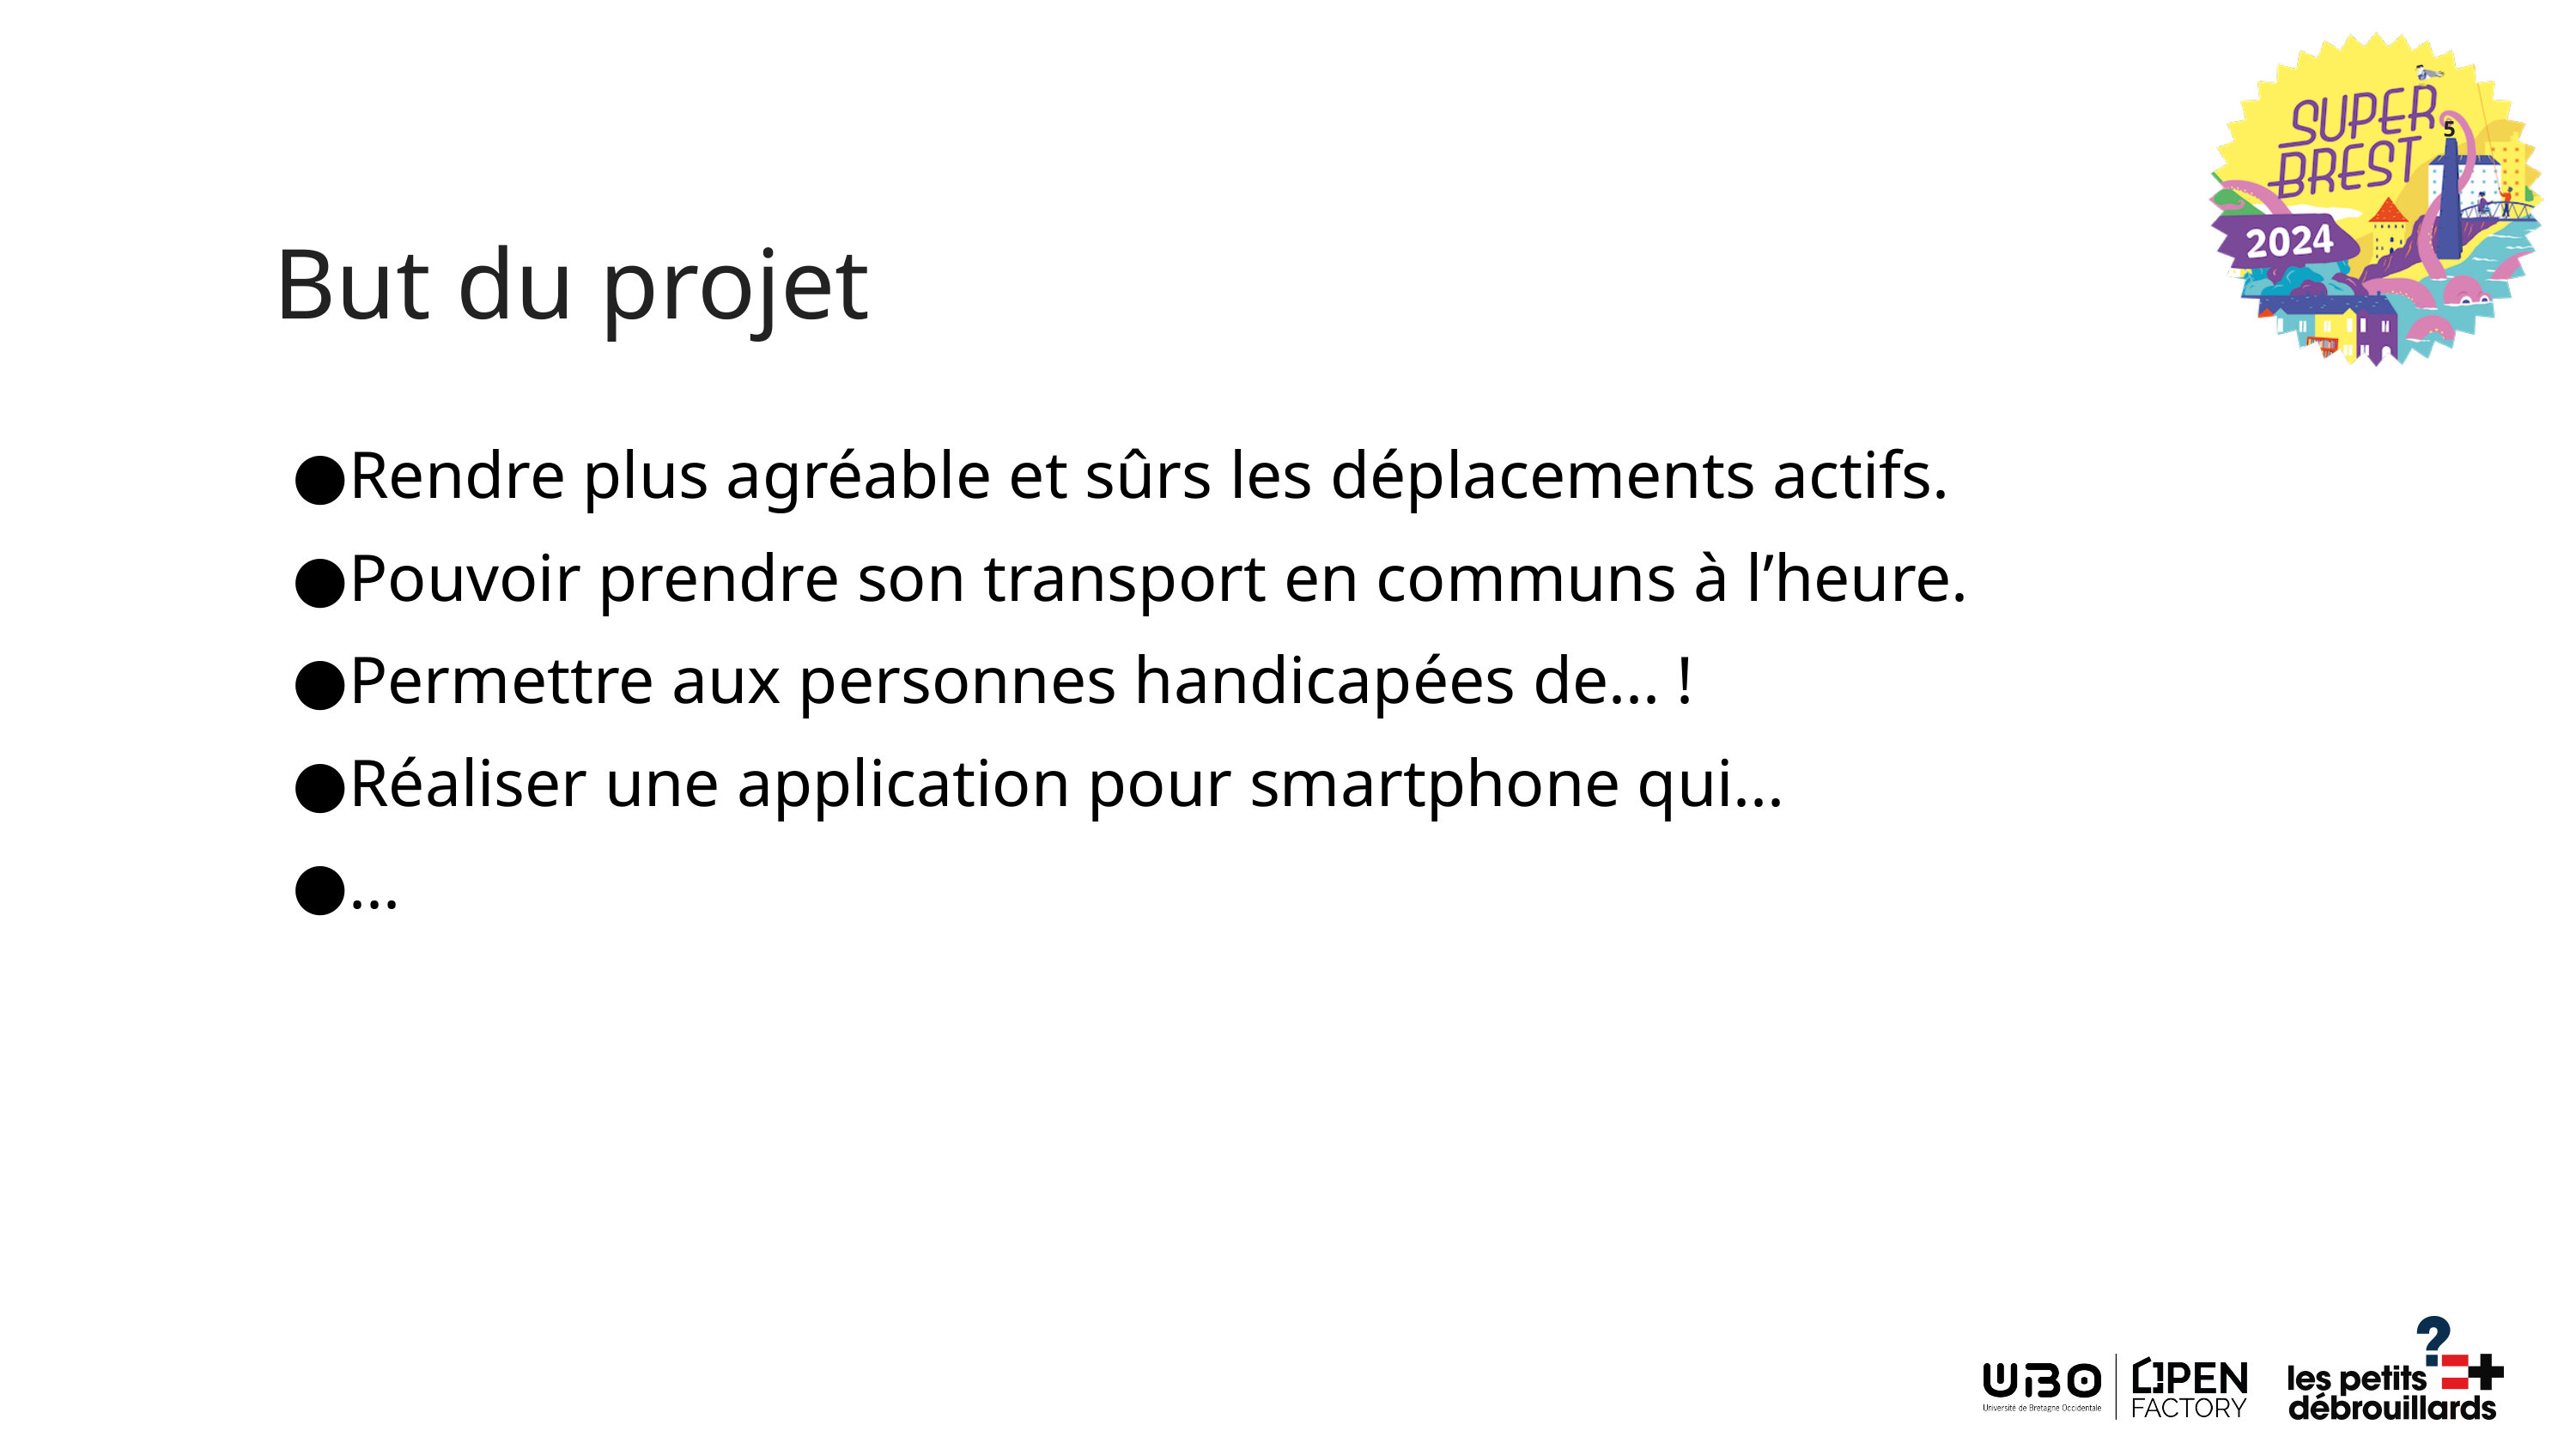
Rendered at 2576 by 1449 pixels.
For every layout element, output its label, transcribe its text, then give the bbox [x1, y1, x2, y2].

title But du projet [273, 217, 1741, 434]
picture [2176, 0, 2576, 400]
list Rendre plus agréable et sûrs les déplacements actifs. Pouvoir prendre son transport en communs à l’heure. Permettre aux personnes handicapées de... ! Réaliser une application pour smartphone qui... ... [275, 433, 2188, 1122]
picture [1984, 1354, 2247, 1420]
slide_number <numéro> [2307, 93, 2456, 145]
picture [2288, 1316, 2504, 1420]
